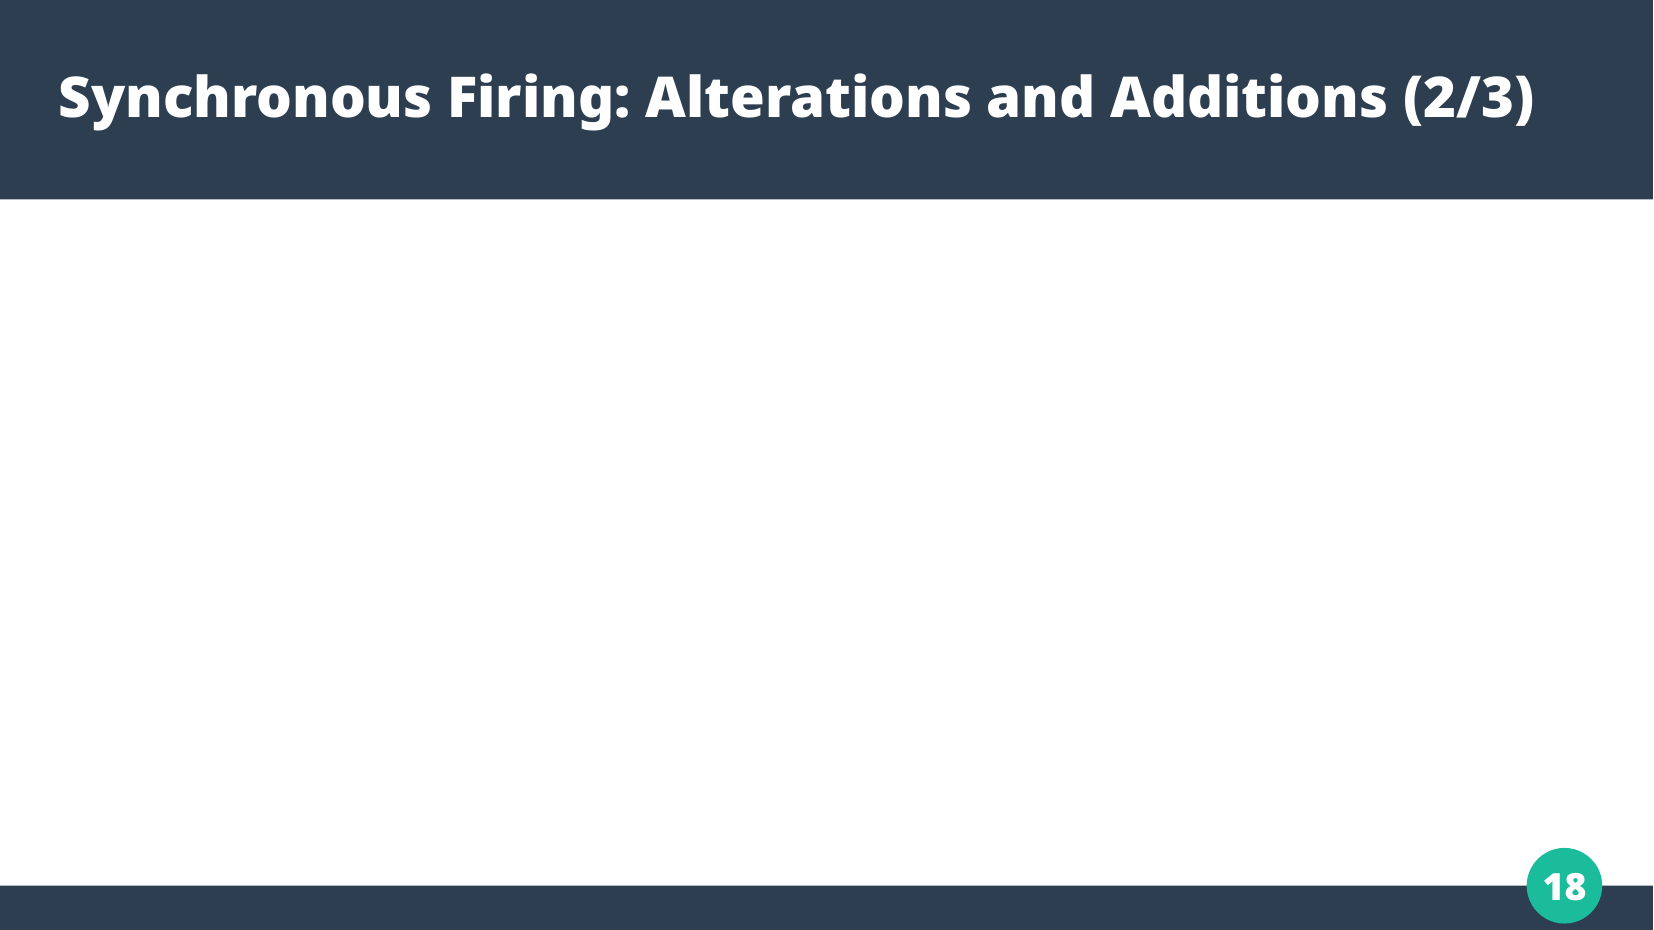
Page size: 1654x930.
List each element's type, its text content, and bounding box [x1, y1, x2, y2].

title Synchronous Firing: Alterations and Additions (2/3) [58, 36, 1594, 156]
